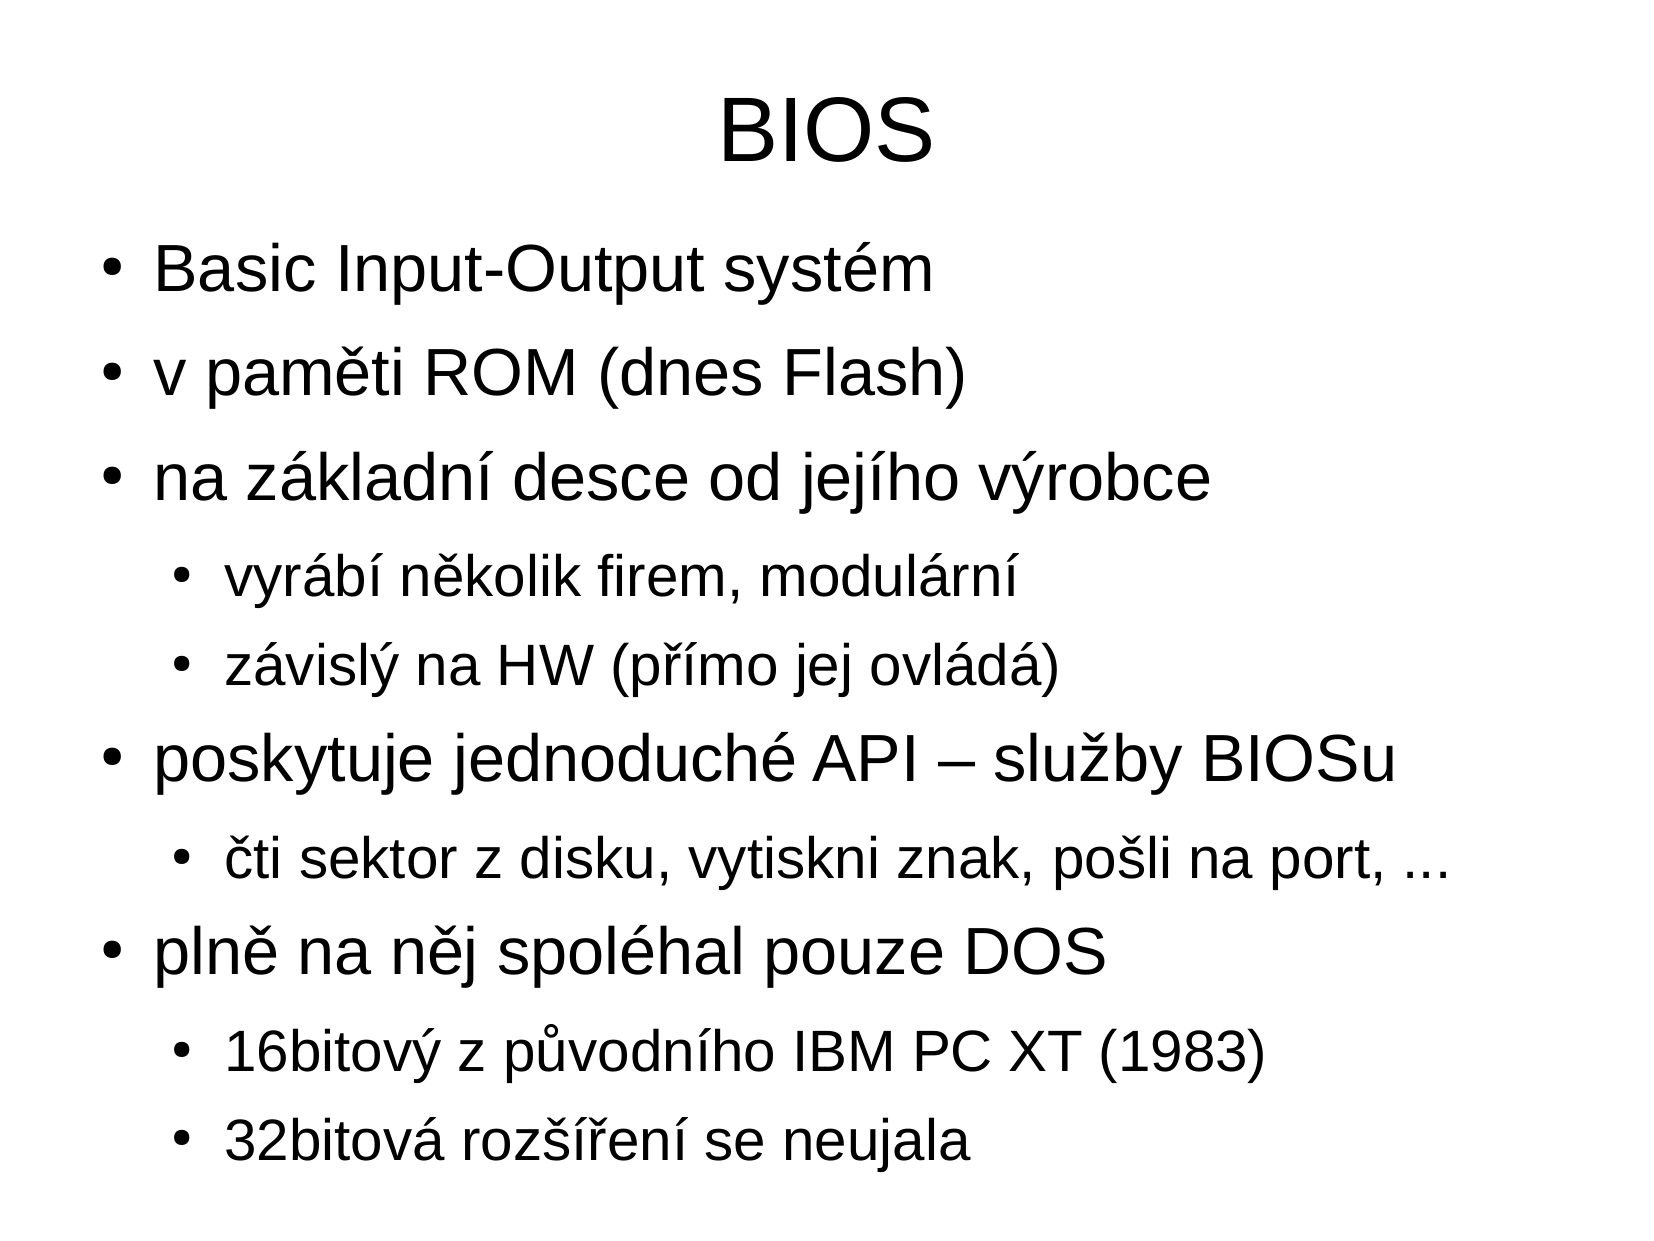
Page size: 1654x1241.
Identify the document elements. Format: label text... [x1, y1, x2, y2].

title BIOS [82, 33, 1571, 226]
list Basic Input-Output systém v paměti ROM (dnes Flash) na základní desce od jejího výrobce vyrábí několik firem, modulární závislý na HW (přímo jej ovládá) poskytuje jednoduché API – služby BIOSu čti sektor z disku, vytiskni znak, pošli na port, ... plně na něj spoléhal pouze DOS 16bitový z původního IBM PC XT (1983) 32bitová rozšíření se neujala [82, 231, 1571, 1173]
